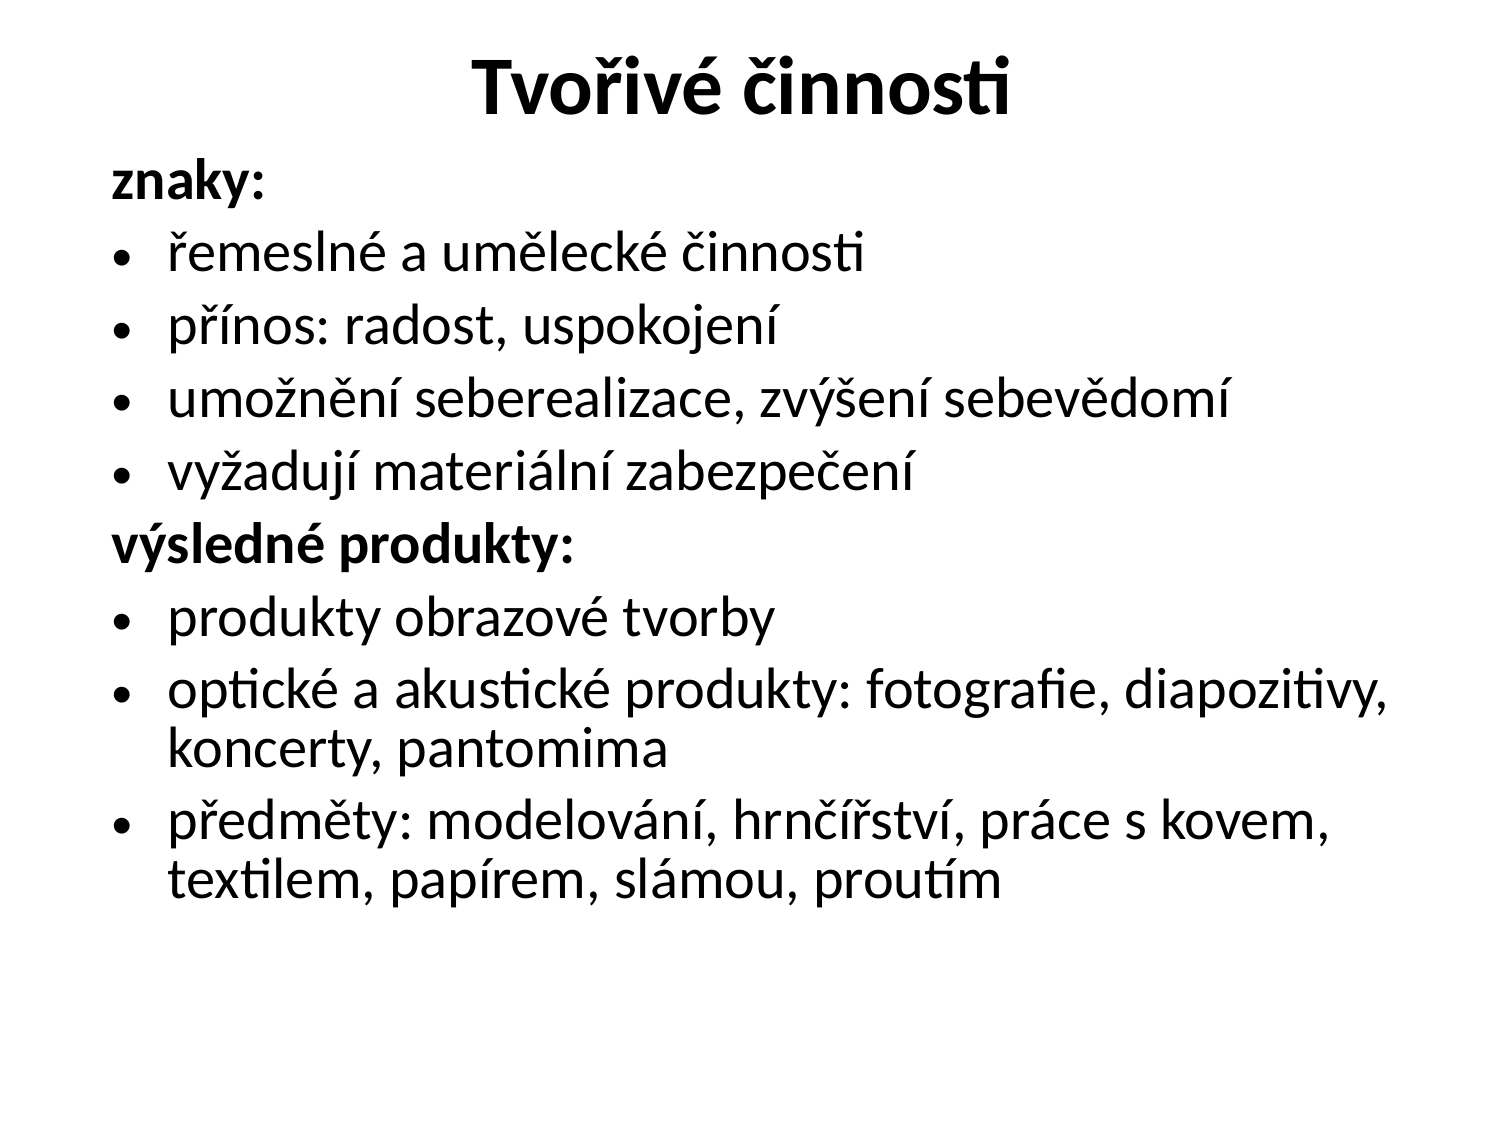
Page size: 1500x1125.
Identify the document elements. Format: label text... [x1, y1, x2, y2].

title Tvořivé činnosti [67, 0, 1418, 188]
list znaky: řemeslné a umělecké činnosti přínos: radost, uspokojení umožnění seberealizace, zvýšení sebevědomí vyžadují materiální zabezpečení výsledné produkty: produkty obrazové tvorby optické a akustické produkty: fotografie, diapozitivy, koncerty, pantomima předměty: modelování, hrnčířství, práce s kovem, textilem, papírem, slámou, proutím [96, 147, 1447, 1125]
